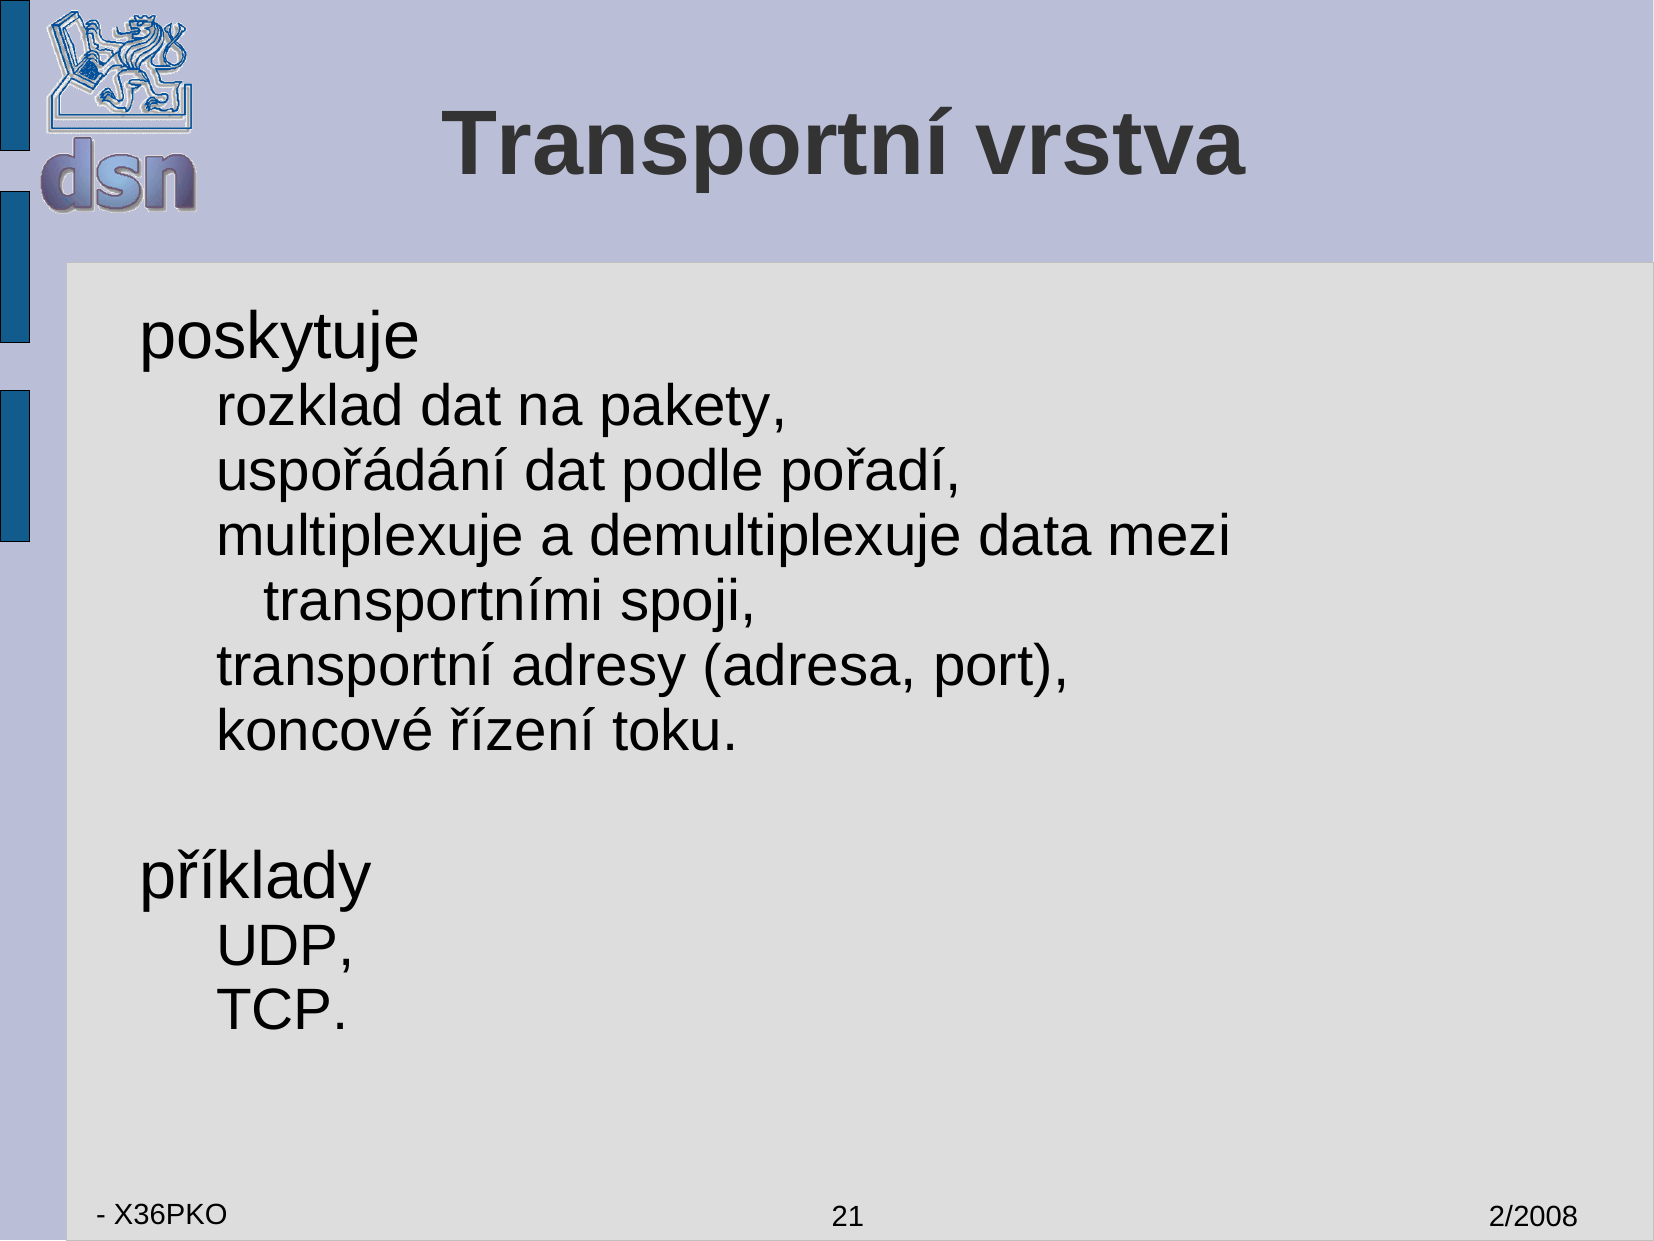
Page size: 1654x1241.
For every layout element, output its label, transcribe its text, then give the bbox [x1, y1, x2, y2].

picture [10, 10, 223, 230]
title Transportní vrstva [210, 39, 1478, 247]
list poskytuje rozklad dat na pakety, uspořádání dat podle pořadí, multiplexuje a demultiplexuje data mezi transportními spoji, transportní adresy (adresa, port), koncové řízení toku. příklady UDP, TCP. [121, 297, 1534, 1126]
